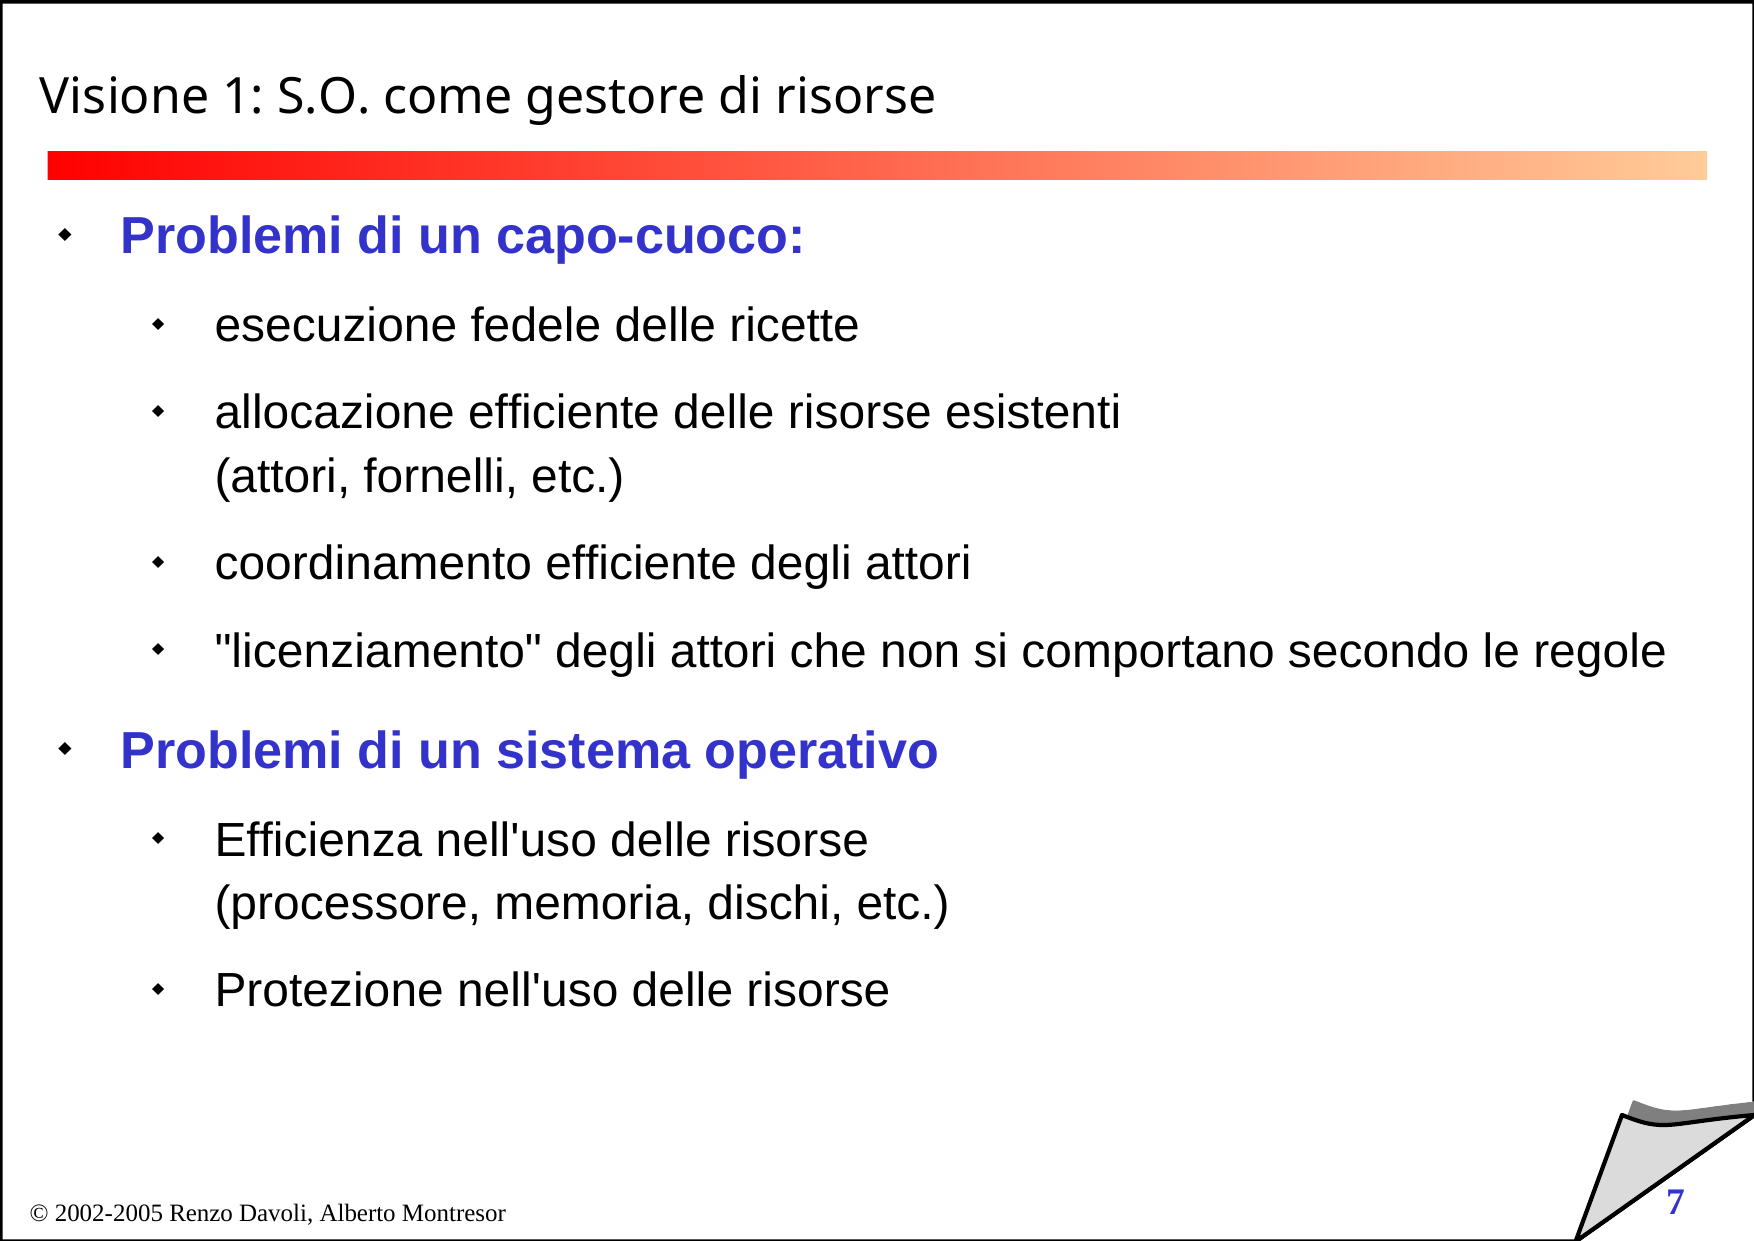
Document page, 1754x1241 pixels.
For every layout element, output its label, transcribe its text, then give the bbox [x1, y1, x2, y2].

title Visione 1: S.O. come gestore di risorse [40, 49, 1713, 144]
list Problemi di un capo-cuoco: esecuzione fedele delle ricette allocazione efficiente delle risorse esistenti (attori, fornelli, etc.) coordinamento efficiente degli attori "licenziamento" degli attori che non si comportano secondo le regole Problemi di un sistema operativo Efficienza nell'uso delle risorse (processore, memoria, dischi, etc.) Protezione nell'uso delle risorse [58, 206, 1696, 1018]
